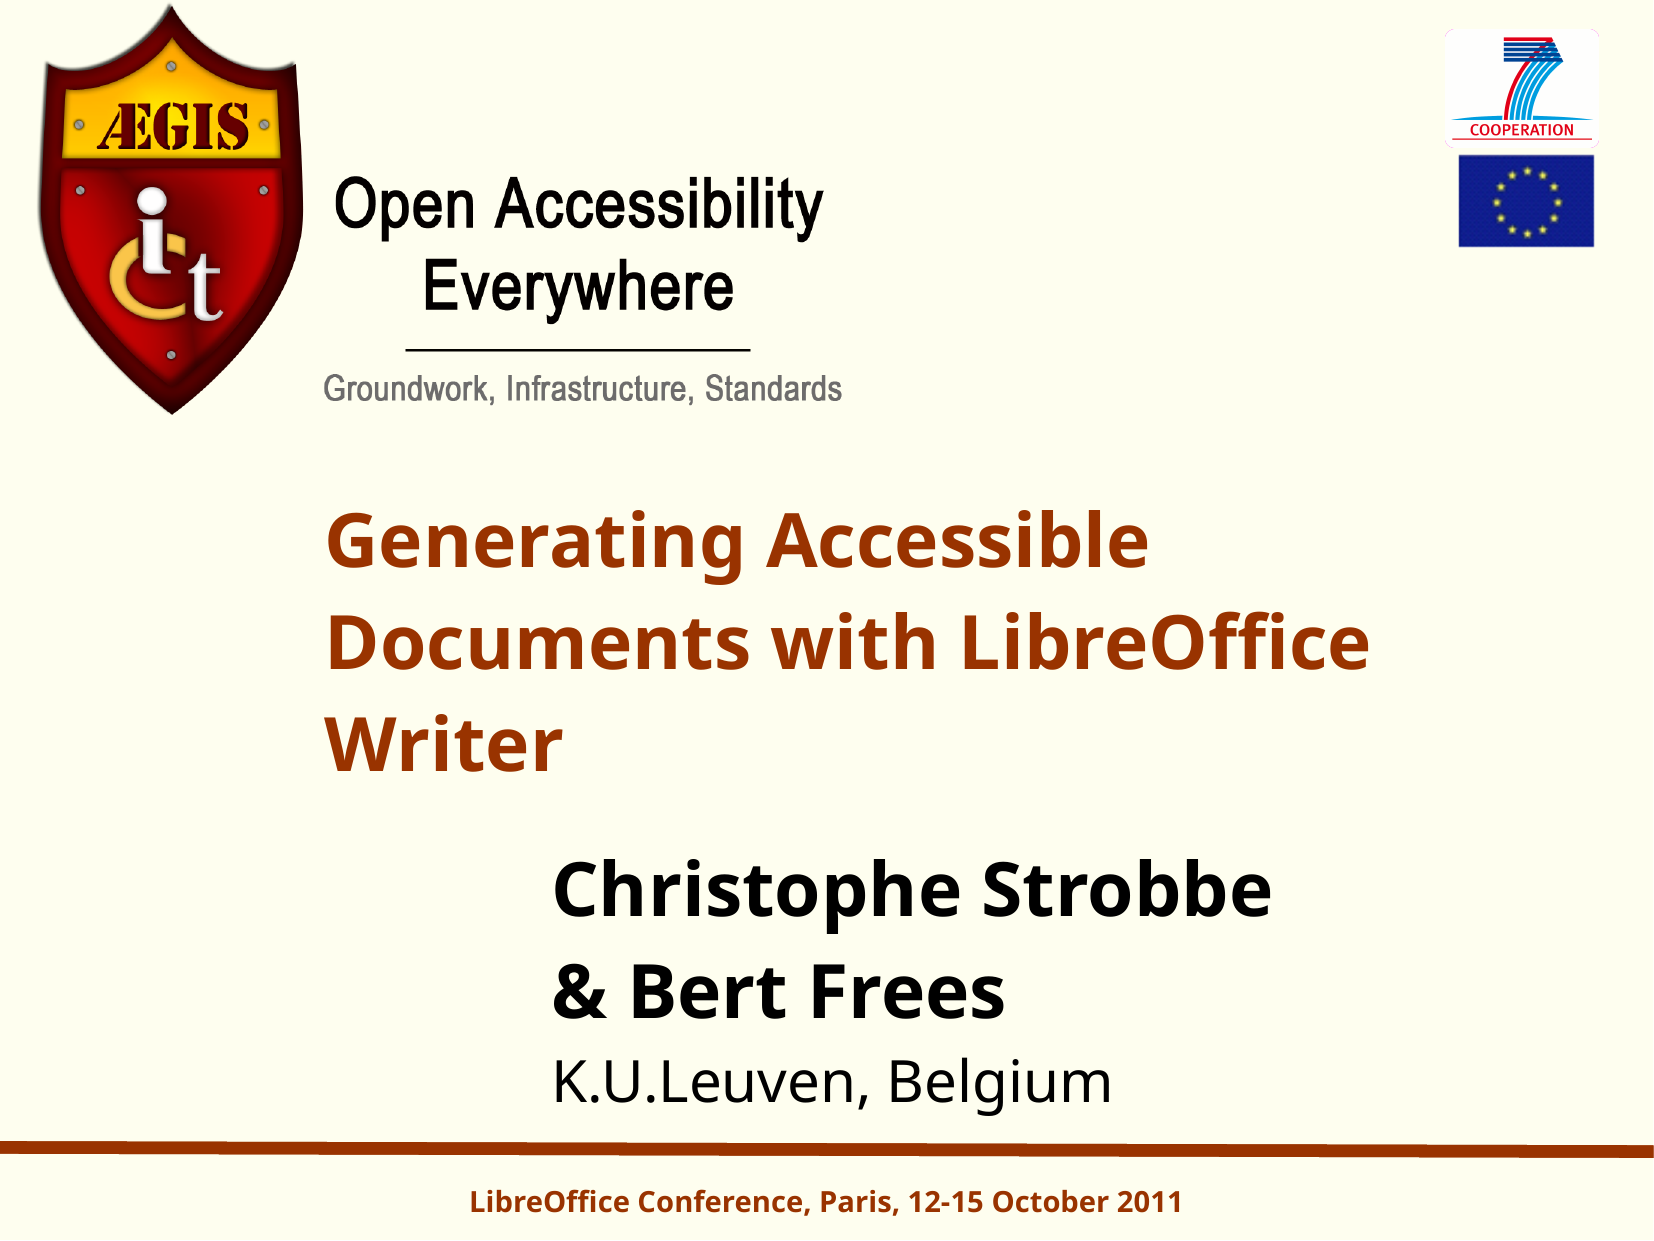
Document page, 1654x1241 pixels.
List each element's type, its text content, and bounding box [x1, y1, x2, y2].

text_box Christophe Strobbe & Bert Frees K.U.Leuven, Belgium [551, 826, 1591, 1129]
picture [1445, 29, 1599, 148]
title Generating Accessible Documents with LibreOffice Writer [324, 453, 1595, 827]
picture [1457, 153, 1597, 250]
picture [23, 0, 863, 435]
